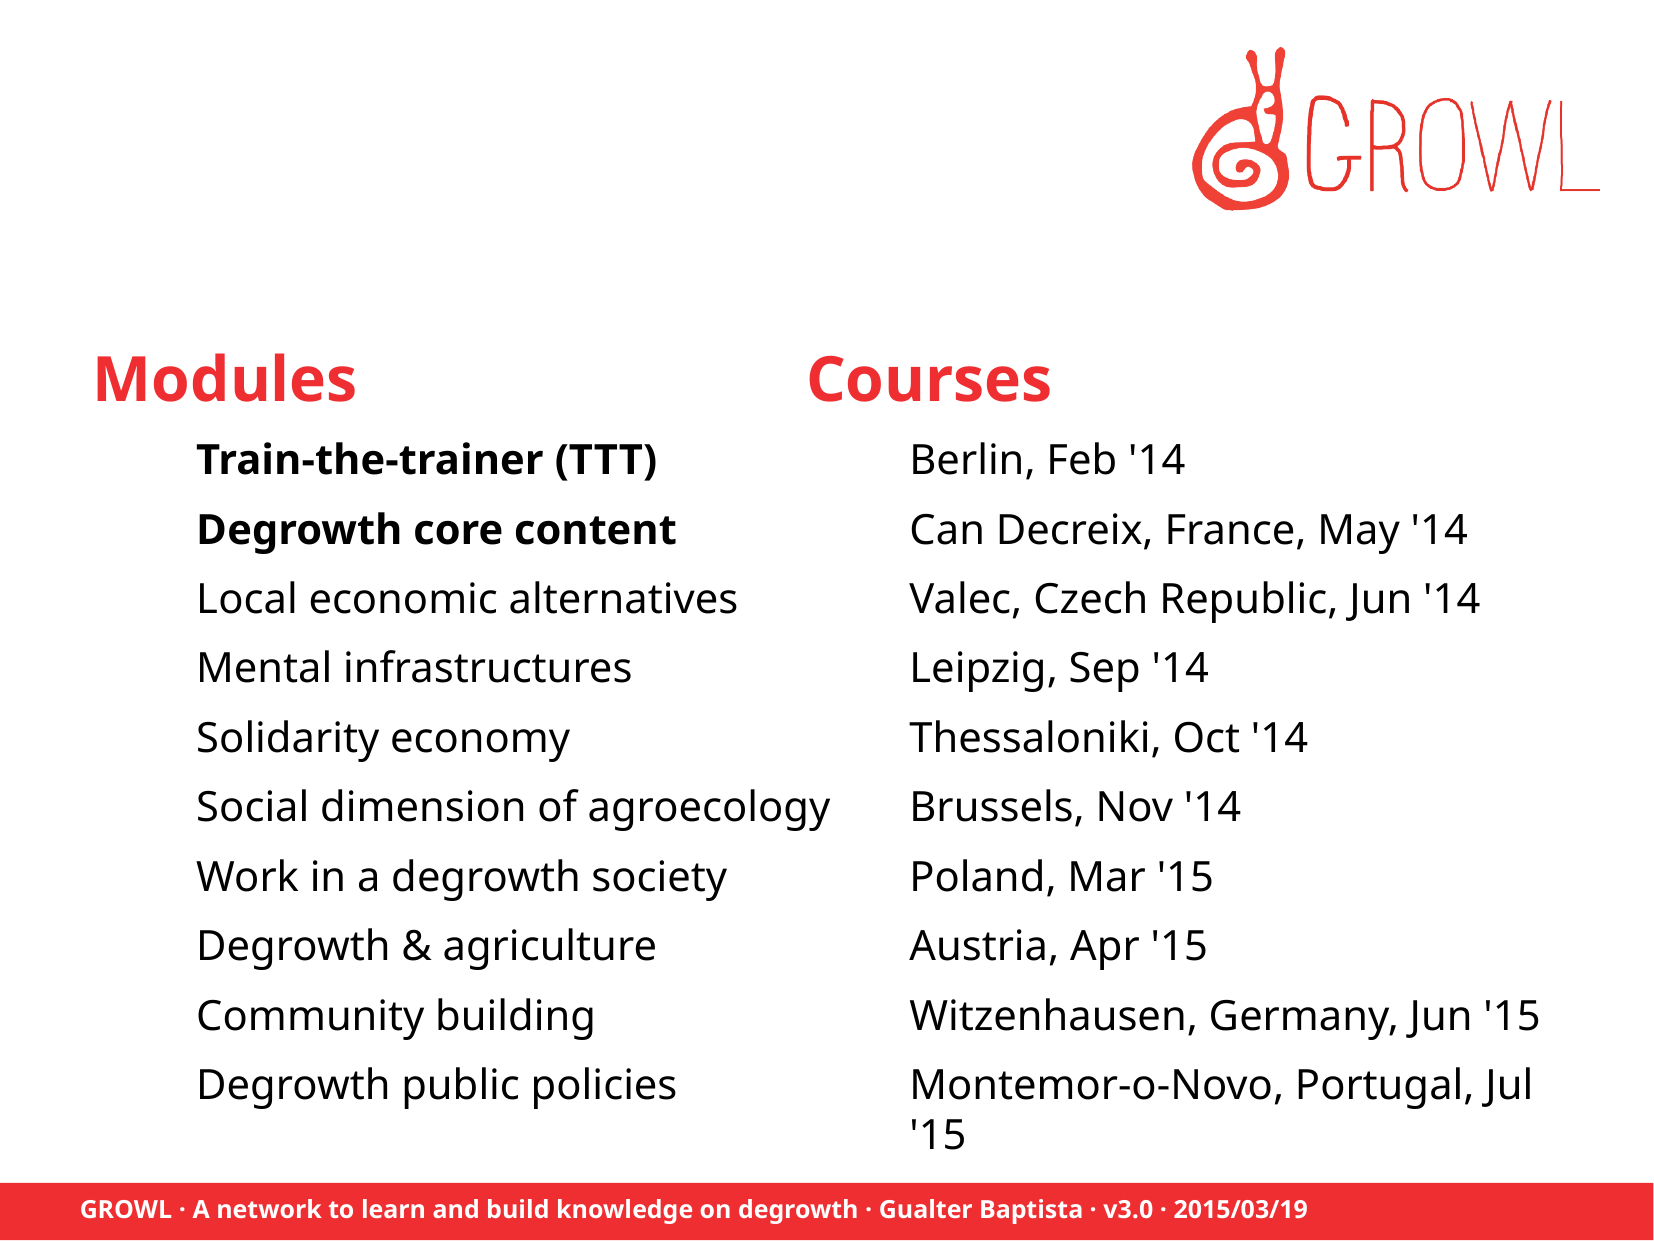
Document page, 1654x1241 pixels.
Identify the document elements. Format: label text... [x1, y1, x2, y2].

list Courses Berlin, Feb '14 Can Decreix, France, May '14 Valec, Czech Republic, Jun '14 Leipzig, Sep '14 Thessaloniki, Oct '14 Brussels, Nov '14 Poland, Mar '15 Austria, Apr '15 Witzenhausen, Germany, Jun '15 Montemor-o-Novo, Portugal, Jul '15 [791, 330, 1583, 1152]
list Modules Train-the-trainer (TTT) Degrowth core content Local economic alternatives Mental infrastructures Solidarity economy Social dimension of agroecology Work in a degrowth society Degrowth & agriculture Community building Degrowth public policies [78, 330, 791, 1152]
picture [1192, 47, 1600, 211]
